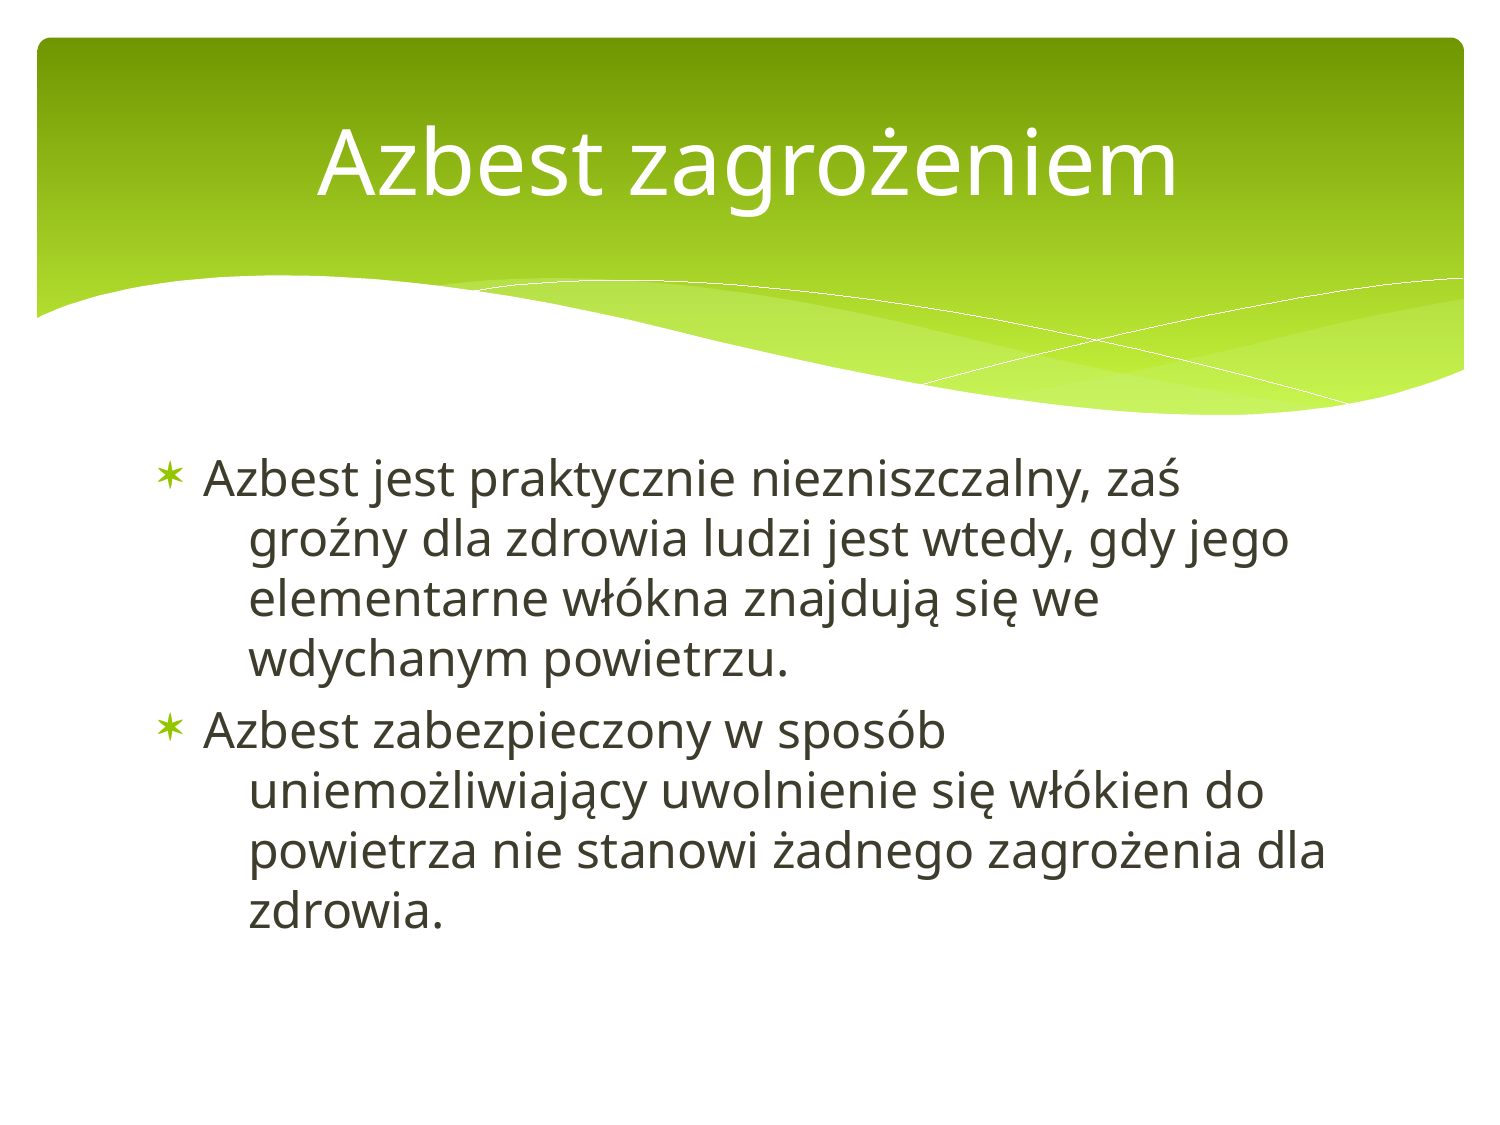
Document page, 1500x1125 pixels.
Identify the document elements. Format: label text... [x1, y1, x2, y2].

list Azbest jest praktycznie niezniszczalny, zaś groźny dla zdrowia ludzi jest wtedy, gdy jego elementarne włókna znajdują się we wdychanym powietrzu. Azbest zabezpieczony w sposób uniemożliwiający uwolnienie się włókien do powietrza nie stanowi żadnego zagrożenia dla zdrowia. [143, 438, 1359, 1005]
title Azbest zagrożeniem [75, 55, 1426, 262]
